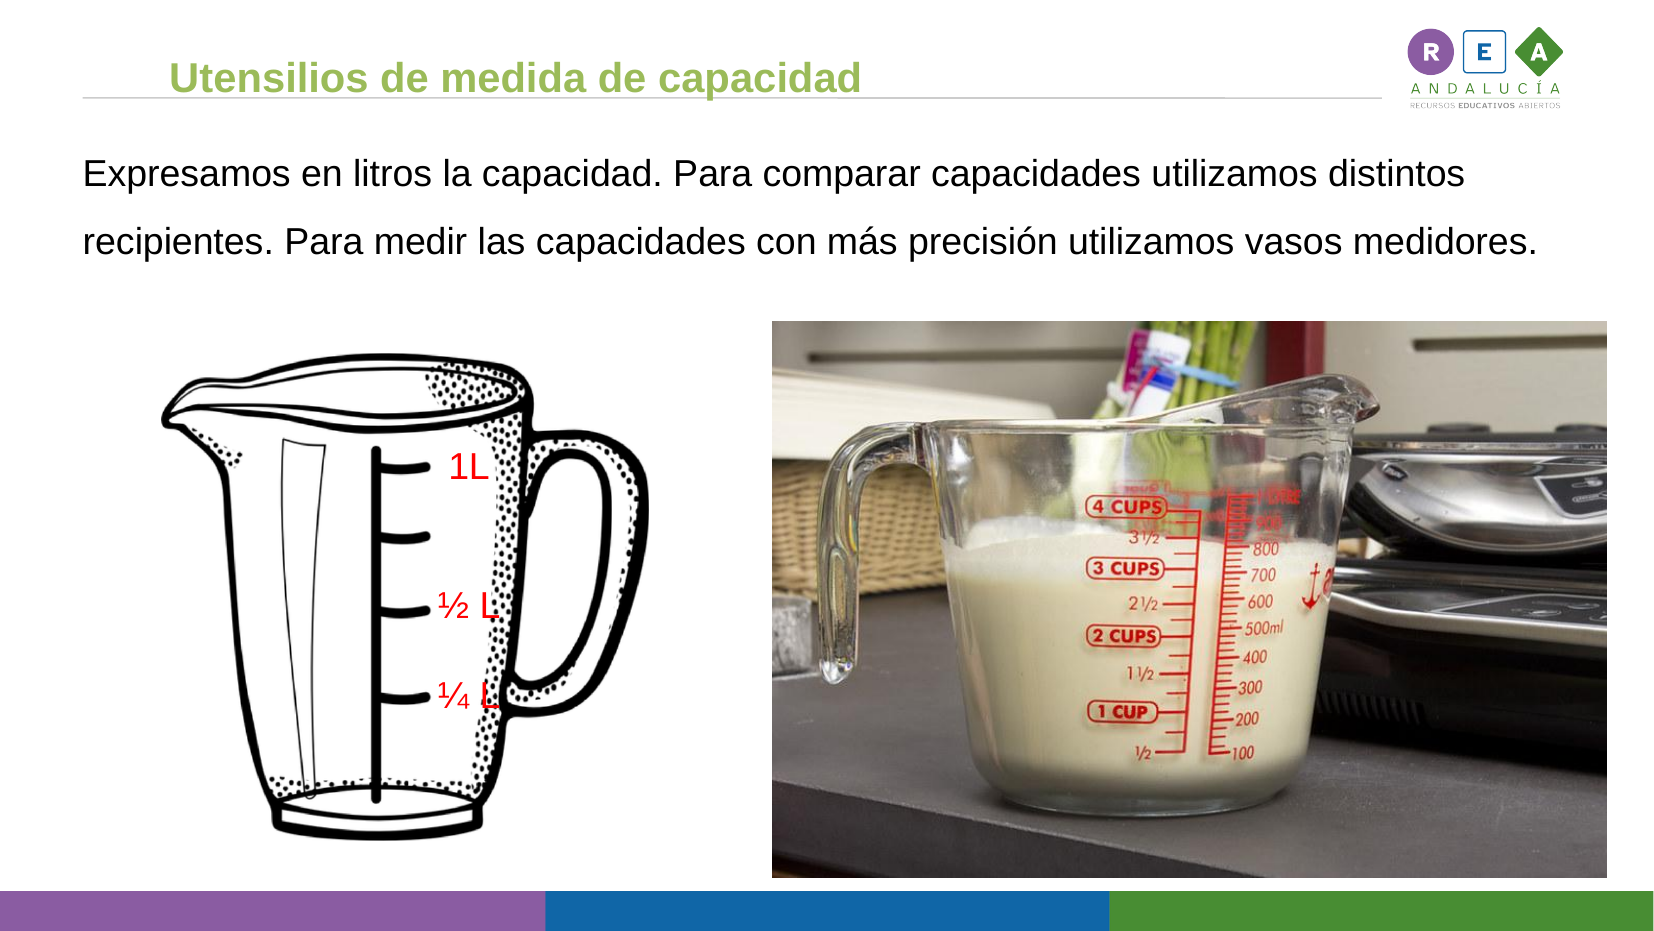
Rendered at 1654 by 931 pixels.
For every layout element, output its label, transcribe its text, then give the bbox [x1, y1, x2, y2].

text_box Expresamos en litros la capacidad. Para comparar capacidades utilizamos distintos recipientes. Para medir las capacidades con más precisión utilizamos vasos medidores. [67, 119, 1607, 270]
text_box 1L [432, 434, 506, 495]
text_box Utensilios de medida de capacidad [73, 42, 959, 108]
text_box ½ L [422, 573, 516, 634]
picture [151, 347, 660, 852]
text_box ¼ L [422, 663, 516, 724]
picture [0, 891, 1654, 931]
picture [772, 321, 1607, 878]
picture [1400, 0, 1571, 119]
